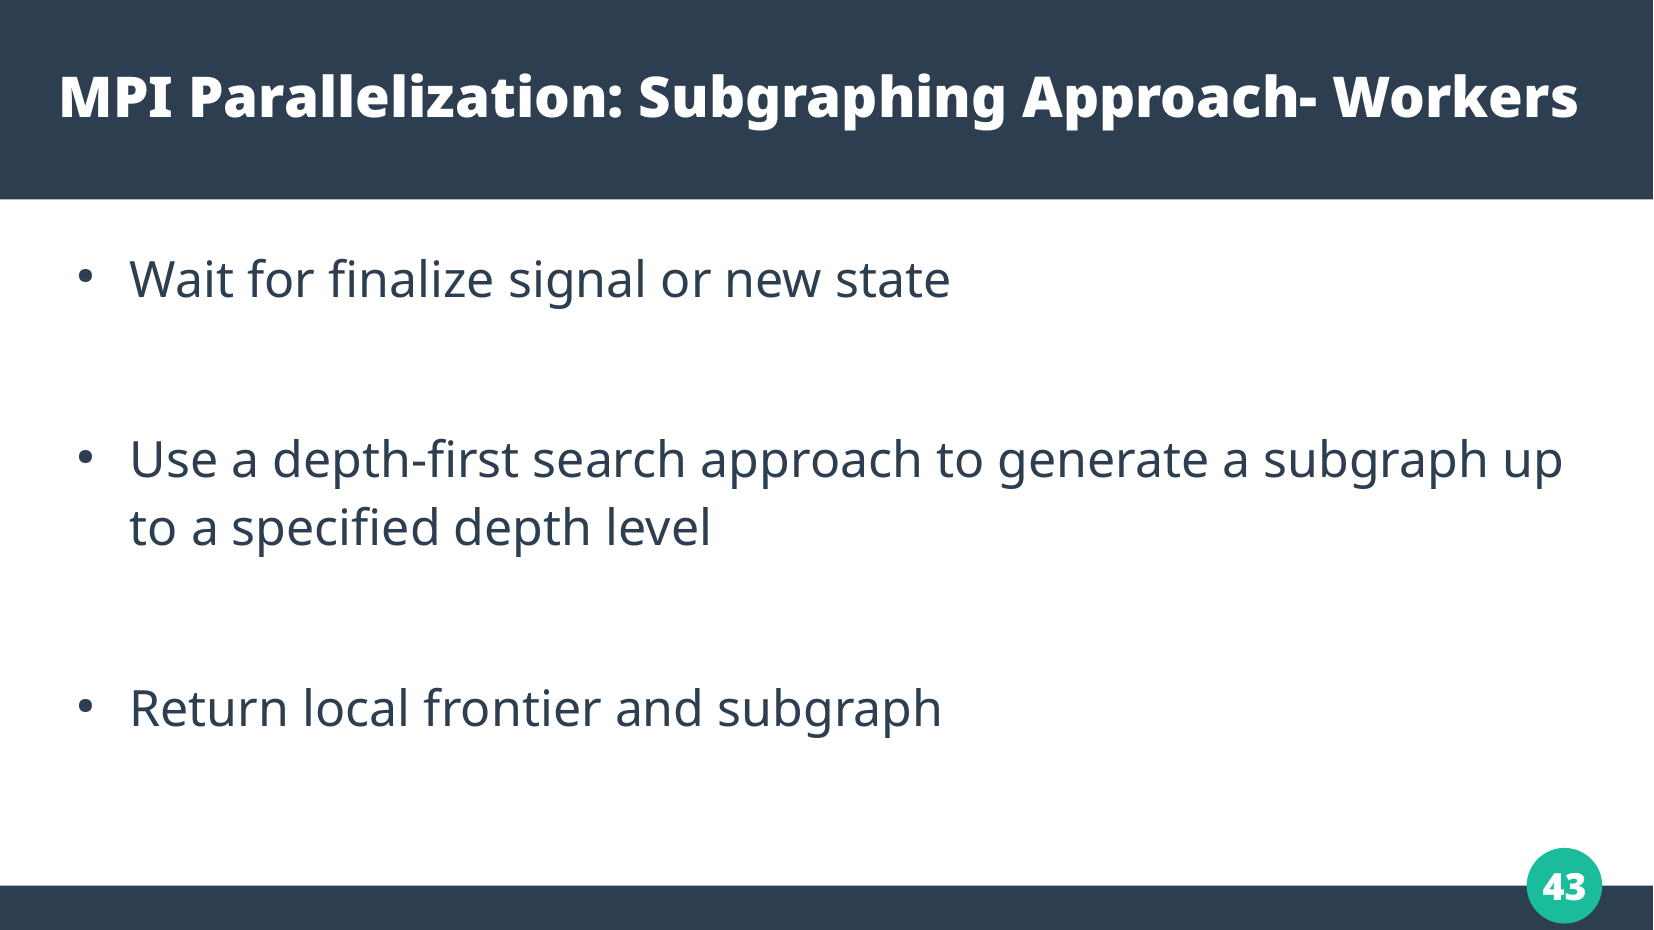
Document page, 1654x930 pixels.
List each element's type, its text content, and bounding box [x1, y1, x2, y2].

title MPI Parallelization: Subgraphing Approach- Workers [58, 36, 1594, 155]
list Wait for finalize signal or new state Use a depth-first search approach to generate a subgraph up to a specified depth level Return local frontier and subgraph [58, 243, 1594, 864]
